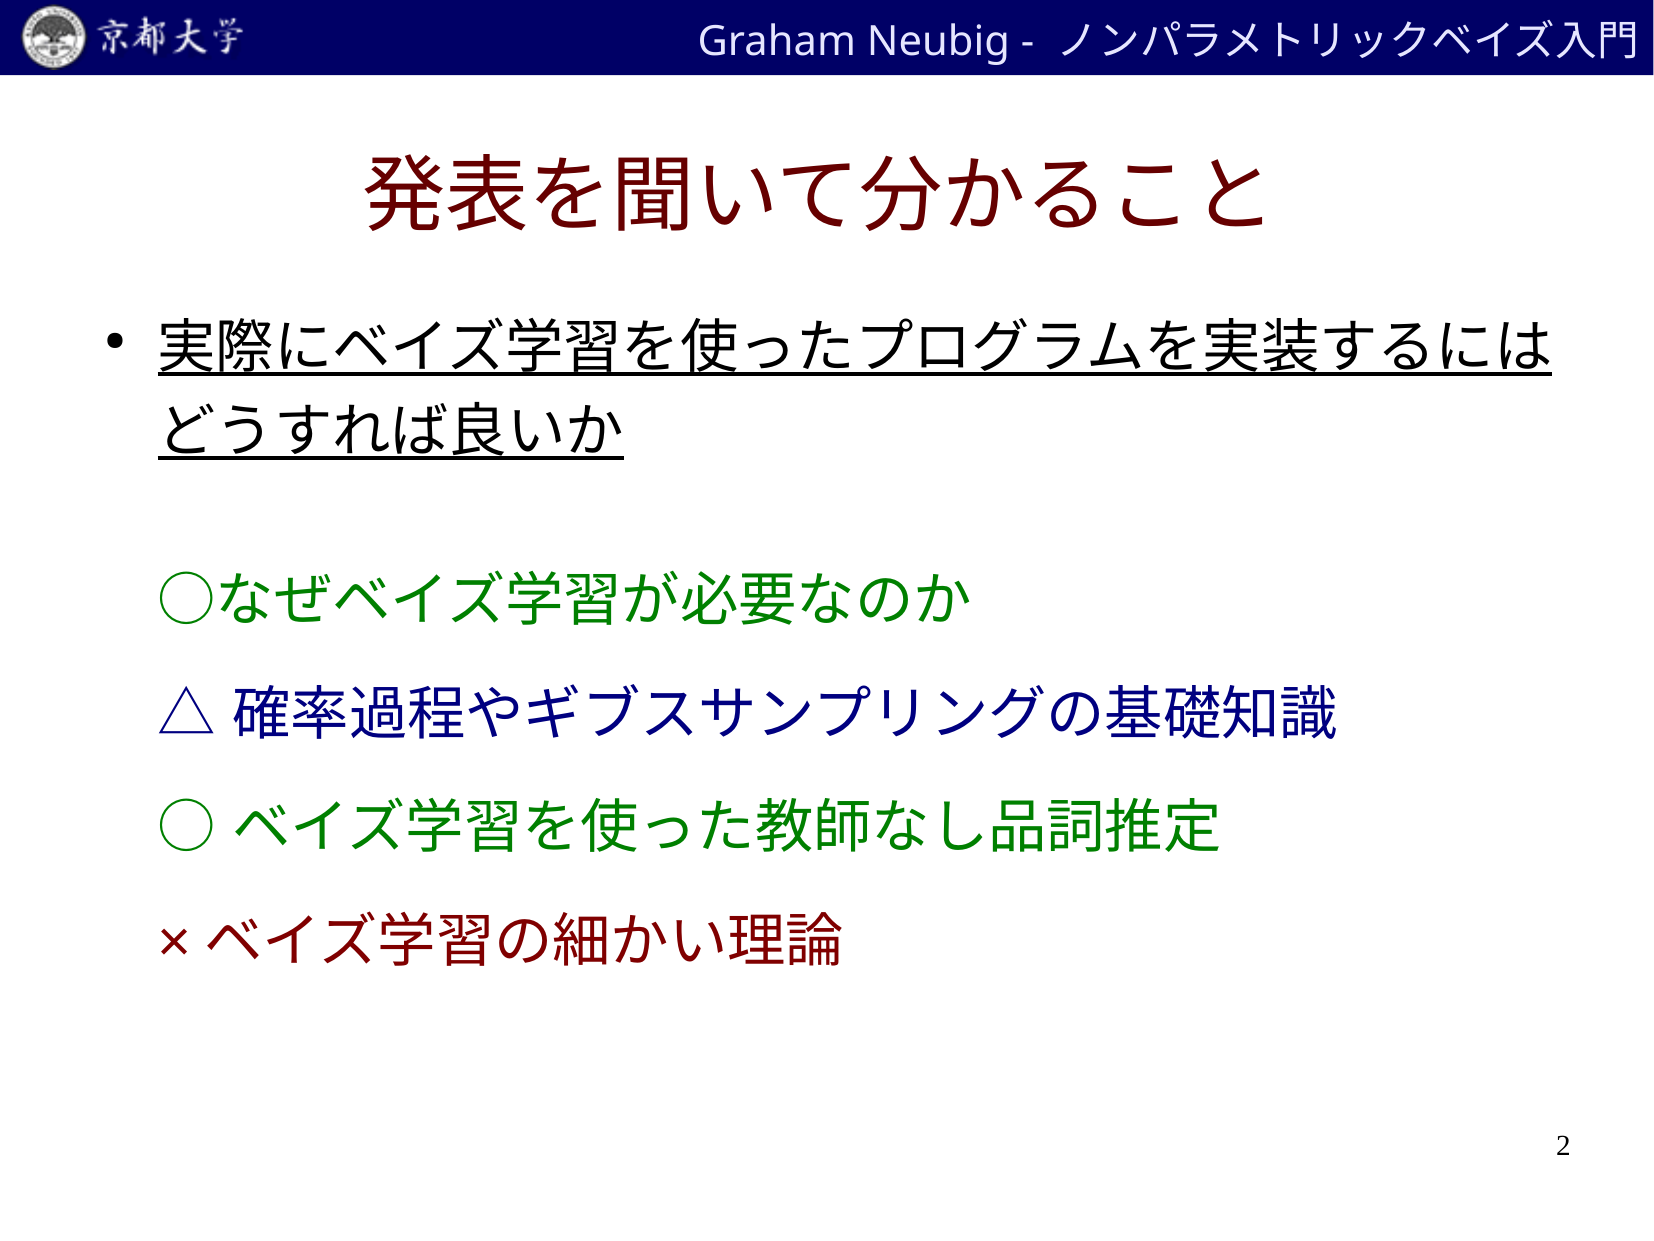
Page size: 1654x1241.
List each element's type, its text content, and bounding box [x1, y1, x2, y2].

list 実際にベイズ学習を使ったプログラムを実装するにはどうすれば良いか ○なぜベイズ学習が必要なのか △確率過程やギブスサンプリングの基礎知識 ○ベイズ学習を使った教師なし品詞推定 ×ベイズ学習の細かい理論 [86, 300, 1576, 1104]
picture [0, 0, 247, 70]
title 発表を聞いて分かること [75, 92, 1564, 285]
